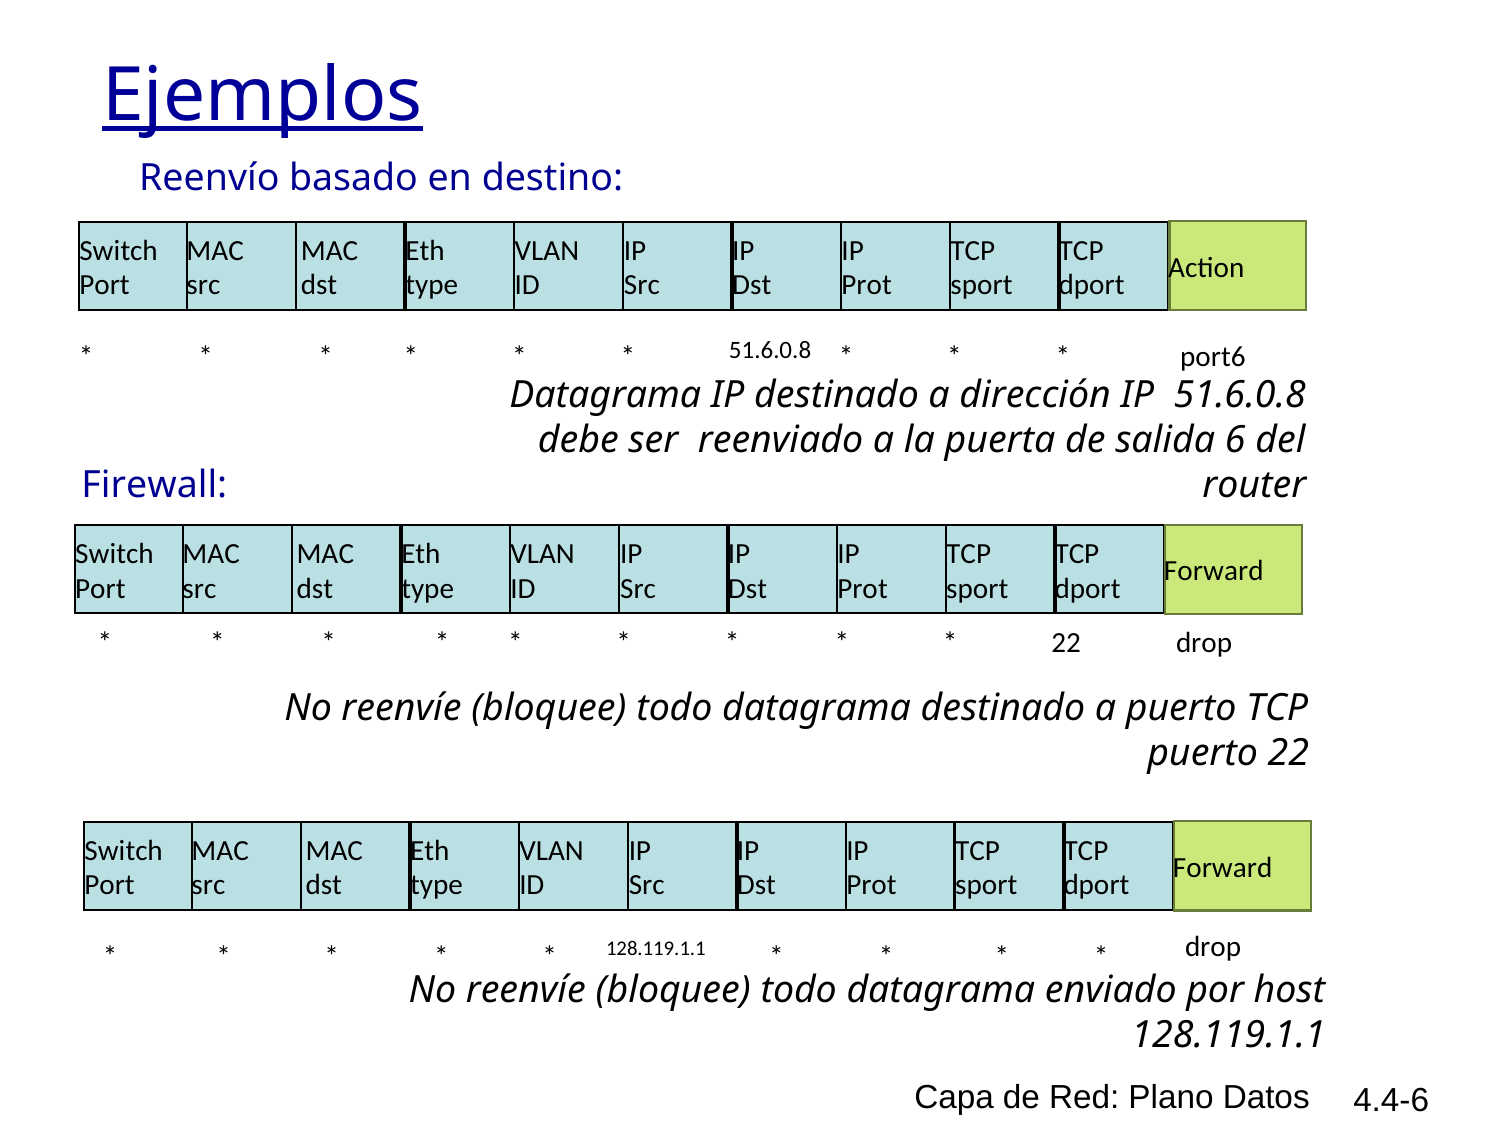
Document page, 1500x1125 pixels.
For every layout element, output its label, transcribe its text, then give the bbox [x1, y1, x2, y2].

text_box 22 [1051, 613, 1160, 667]
text_box TCP dport [1058, 218, 1168, 313]
text_box TCP dport [1063, 818, 1173, 913]
text_box MAC dst [296, 522, 401, 617]
text_box * [210, 613, 292, 667]
text_box * [838, 328, 947, 370]
text_box IP Src [628, 818, 736, 913]
text_box [1164, 596, 1303, 614]
text_box * [947, 328, 1055, 370]
text_box TCP sport [950, 218, 1058, 313]
text_box Switch Port [84, 818, 191, 913]
text_box [291, 525, 296, 613]
text_box * [508, 613, 616, 667]
text_box * [512, 328, 620, 370]
text_box * [434, 613, 478, 667]
text_box * [318, 328, 403, 382]
text_box IP Prot [846, 818, 954, 913]
text_box VLAN ID [510, 522, 619, 613]
text_box Firewall: [81, 460, 228, 506]
text_box [1168, 292, 1307, 311]
text_box port6 [1180, 328, 1289, 370]
text_box MAC src [186, 218, 295, 313]
text_box [300, 821, 305, 910]
text_box Eth type [410, 818, 519, 913]
text_box VLAN ID [514, 218, 623, 313]
text_box [1168, 221, 1307, 239]
text_box [1173, 821, 1312, 839]
text_box * [198, 328, 296, 382]
text_box * [97, 617, 183, 667]
text_box * [942, 613, 1051, 667]
text_box MAC dst [300, 218, 405, 313]
text_box * [216, 928, 263, 982]
text_box * [324, 928, 388, 965]
text_box 51.6.0.8 [728, 322, 838, 370]
text_box * [994, 928, 1061, 965]
text_box MAC src [182, 522, 291, 617]
text_box Forward [1172, 839, 1312, 892]
text_box Action [1168, 239, 1307, 292]
text_box * [321, 613, 370, 667]
text_box TCP dport [1054, 522, 1164, 617]
text_box Eth type [401, 522, 510, 617]
text_box * [434, 928, 517, 965]
text_box * [542, 928, 606, 965]
text_box * [1093, 928, 1169, 965]
text_box MAC src [191, 818, 300, 913]
text_box Switch Port [75, 522, 182, 617]
text_box IP Src [624, 218, 731, 313]
text_box * [102, 928, 154, 982]
text_box drop [1176, 613, 1285, 667]
text_box IP Dst [736, 818, 846, 913]
text_box * [1055, 328, 1165, 370]
text_box Datagrama IP destinado a dirección IP 51.6.0.8 debe ser reenviado a la puerta de salida 6 del router [466, 370, 1307, 506]
text_box Forward [1163, 542, 1303, 596]
text_box [295, 221, 300, 310]
text_box * [620, 328, 728, 370]
text_box TCP sport [955, 818, 1063, 913]
text_box * [834, 613, 942, 667]
title Ejemplos [87, 37, 1468, 144]
text_box No reenvíe (bloquee) todo datagrama enviado por host 128.119.1.1 [311, 965, 1326, 1056]
text_box Reenvío basado en destino: [139, 152, 624, 198]
text_box IP Src [619, 522, 727, 613]
text_box IP Prot [837, 522, 945, 613]
text_box IP Dst [731, 218, 841, 313]
text_box * [724, 613, 834, 667]
text_box VLAN ID [519, 818, 628, 913]
text_box IP Prot [841, 218, 949, 313]
text_box MAC dst [305, 818, 410, 913]
text_box Eth type [405, 218, 514, 313]
text_box * [403, 328, 512, 382]
text_box * [78, 328, 187, 382]
text_box * [769, 928, 843, 965]
text_box * [616, 613, 724, 667]
text_box TCP sport [946, 522, 1054, 613]
text_box No reenvíe (bloquee) todo datagrama destinado a puerto TCP puerto 22 [253, 682, 1310, 773]
text_box [1173, 892, 1312, 911]
text_box drop [1184, 917, 1294, 965]
text_box 128.119.1.1 [606, 925, 734, 965]
text_box IP Dst [727, 522, 837, 613]
text_box Switch Port [79, 218, 186, 313]
text_box * [878, 928, 952, 965]
text_box [1164, 524, 1303, 542]
